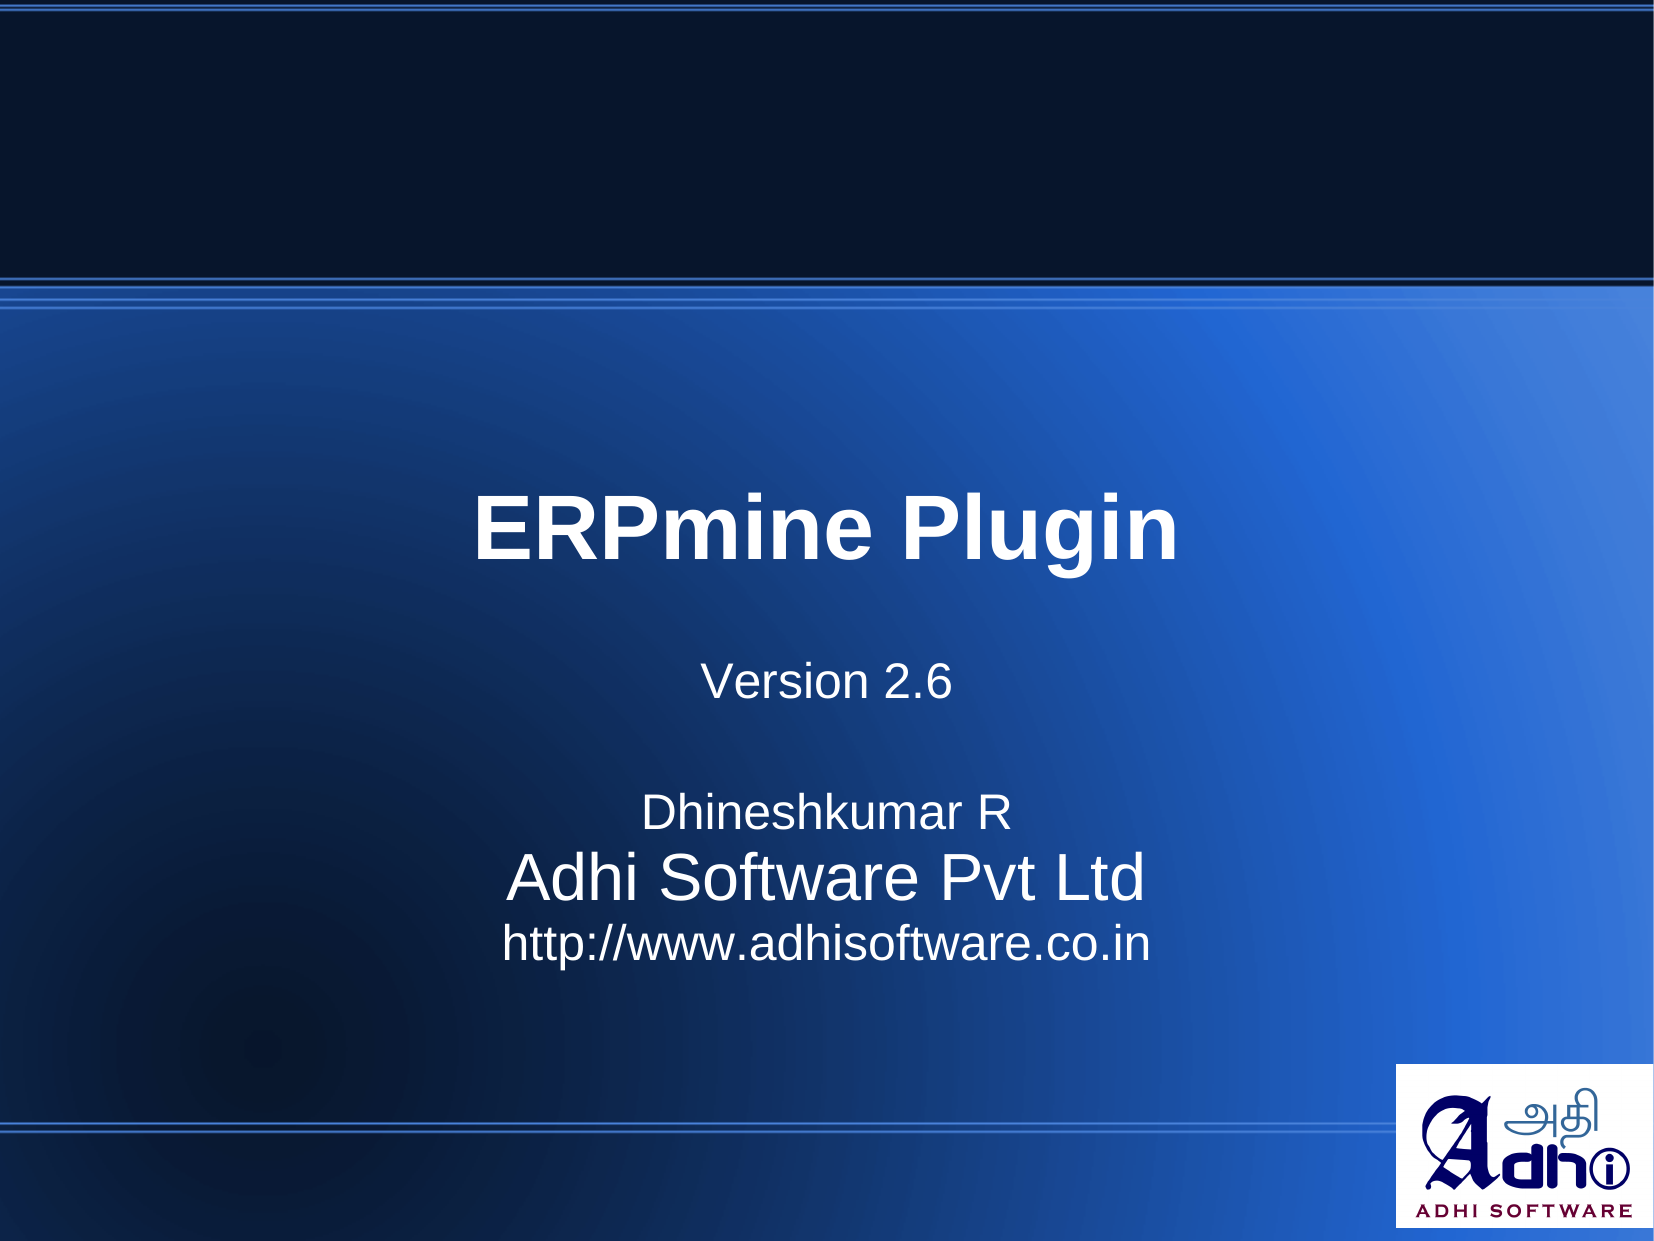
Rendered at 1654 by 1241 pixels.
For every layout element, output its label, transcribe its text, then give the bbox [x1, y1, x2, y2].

subtitle ERPmine Plugin Version 2.6 Dhineshkumar R Adhi Software Pvt Ltd http://www.adhisoftware.co.in [82, 390, 1571, 1058]
picture [0, 0, 1654, 1241]
